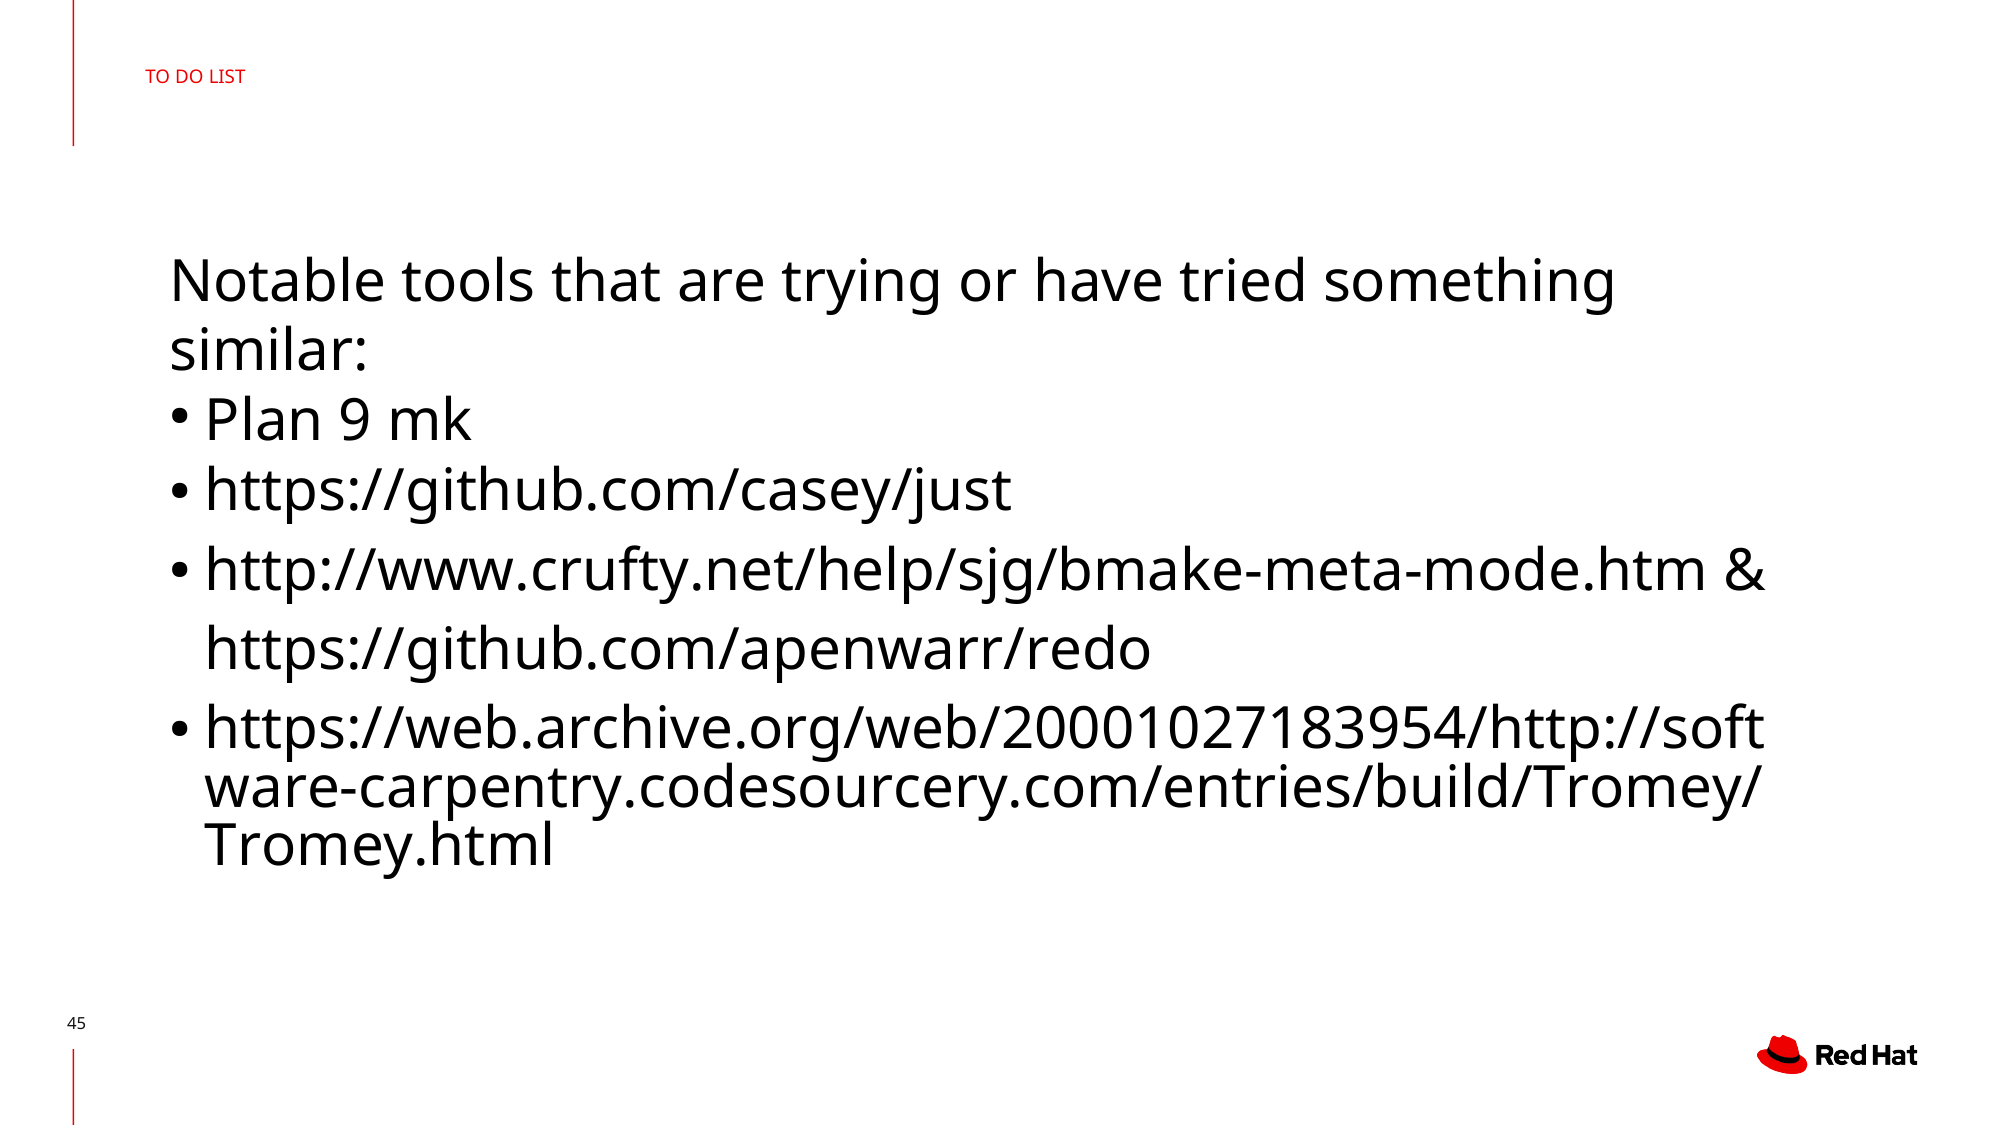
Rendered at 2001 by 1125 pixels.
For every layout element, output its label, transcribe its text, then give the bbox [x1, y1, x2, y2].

text_box TO DO LIST [73, 9, 918, 144]
text_box Notable tools that are trying or have tried something similar: Plan 9 mk https://github.com/casey/just http://www.crufty.net/help/sjg/bmake-meta-mode.htm & https://github.com/apenwarr/redo https://web.archive.org/web/20001027183954/http://software-carpentry.codesourcery.com/entries/build/Tromey/Tromey.html [154, 235, 1807, 769]
picture [1757, 1035, 1918, 1074]
